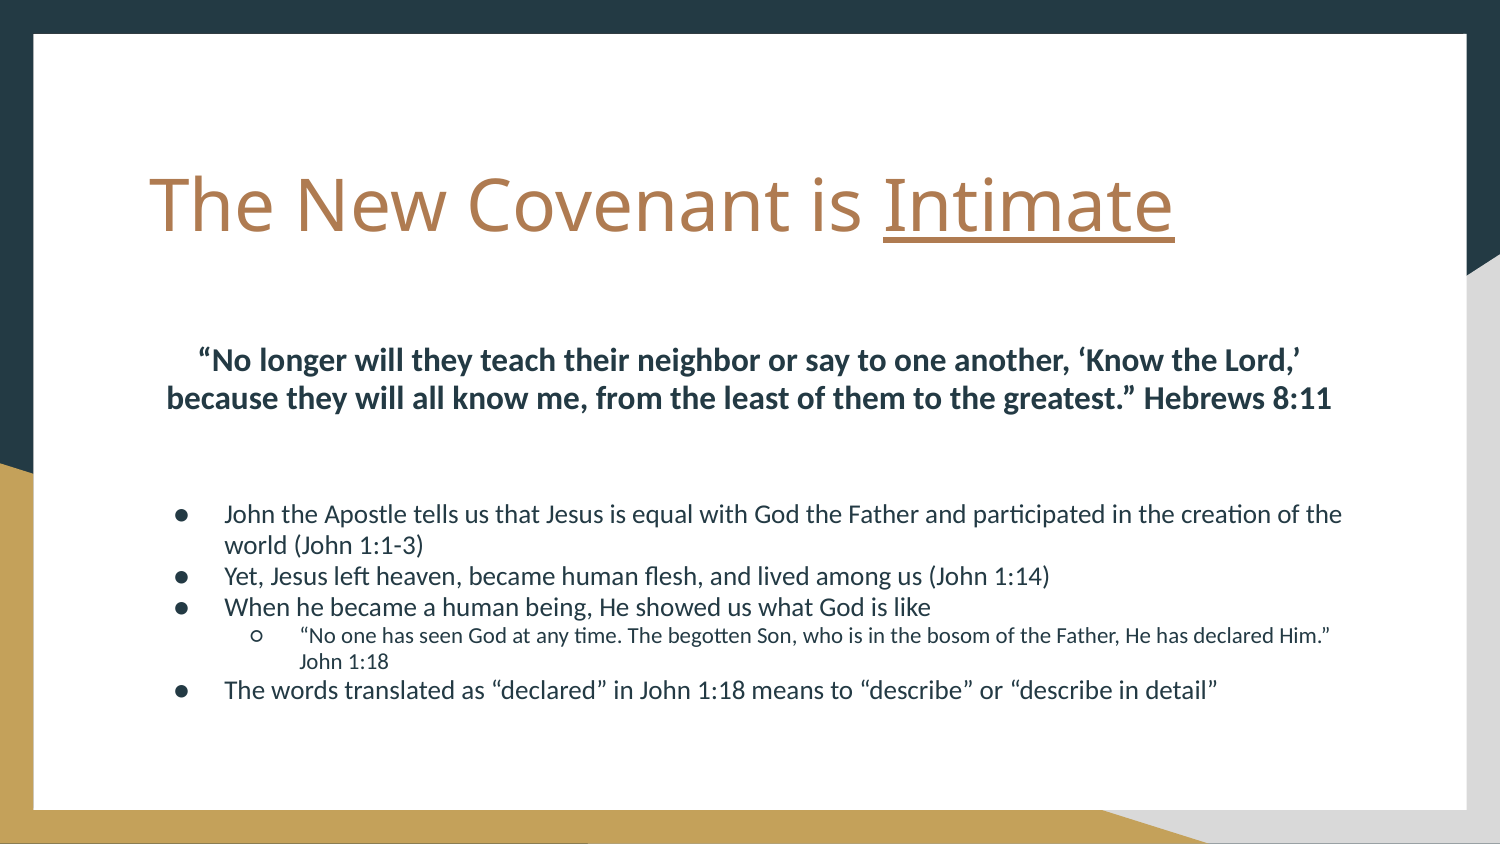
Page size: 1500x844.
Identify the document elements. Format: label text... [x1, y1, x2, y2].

list “No longer will they teach their neighbor or say to one another, ‘Know the Lord,’ because they will all know me, from the least of them to the greatest.” Hebrews 8:11 John the Apostle tells us that Jesus is equal with God the Father and participated in the creation of the world (John 1:1-3) Yet, Jesus left heaven, became human flesh, and lived among us (John 1:14) When he became a human being, He showed us what God is like “No one has seen God at any time. The begotten Son, who is in the bosom of the Father, He has declared Him.” John 1:18 The words translated as “declared” in John 1:18 means to “describe” or “describe in detail” [134, 326, 1366, 729]
title The New Covenant is Intimate [134, 138, 1366, 296]
